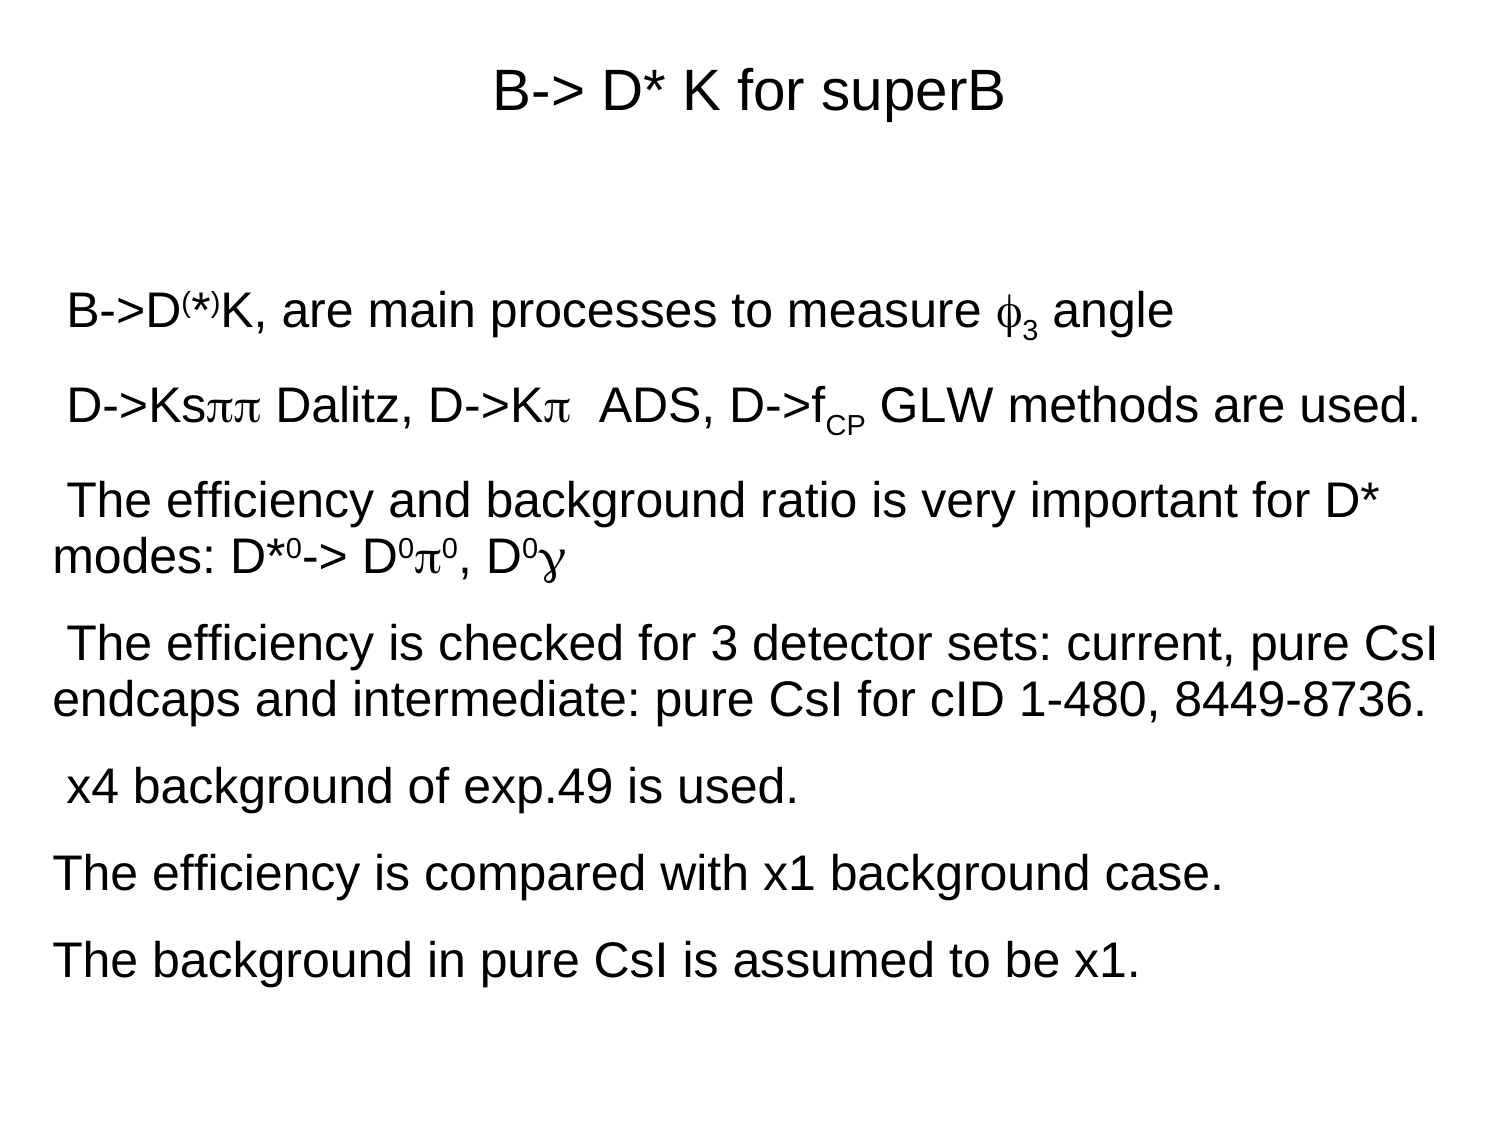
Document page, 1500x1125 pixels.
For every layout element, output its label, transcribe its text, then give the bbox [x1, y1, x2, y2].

text_box B-> D* K for superB [0, 50, 1500, 131]
text_box B->D(*)K, are main processes to measure 3 angle D->Ks Dalitz, D->K ADS, D->fCP GLW methods are used. The efficiency and background ratio is very important for D* modes: D*0-> D00, D0 The efficiency is checked for 3 detector sets: current, pure CsI endcaps and intermediate: pure CsI for cID 1-480, 8449-8736. x4 background of exp.49 is used. The efficiency is compared with x1 background case. The background in pure CsI is assumed to be x1. [37, 274, 1463, 996]
